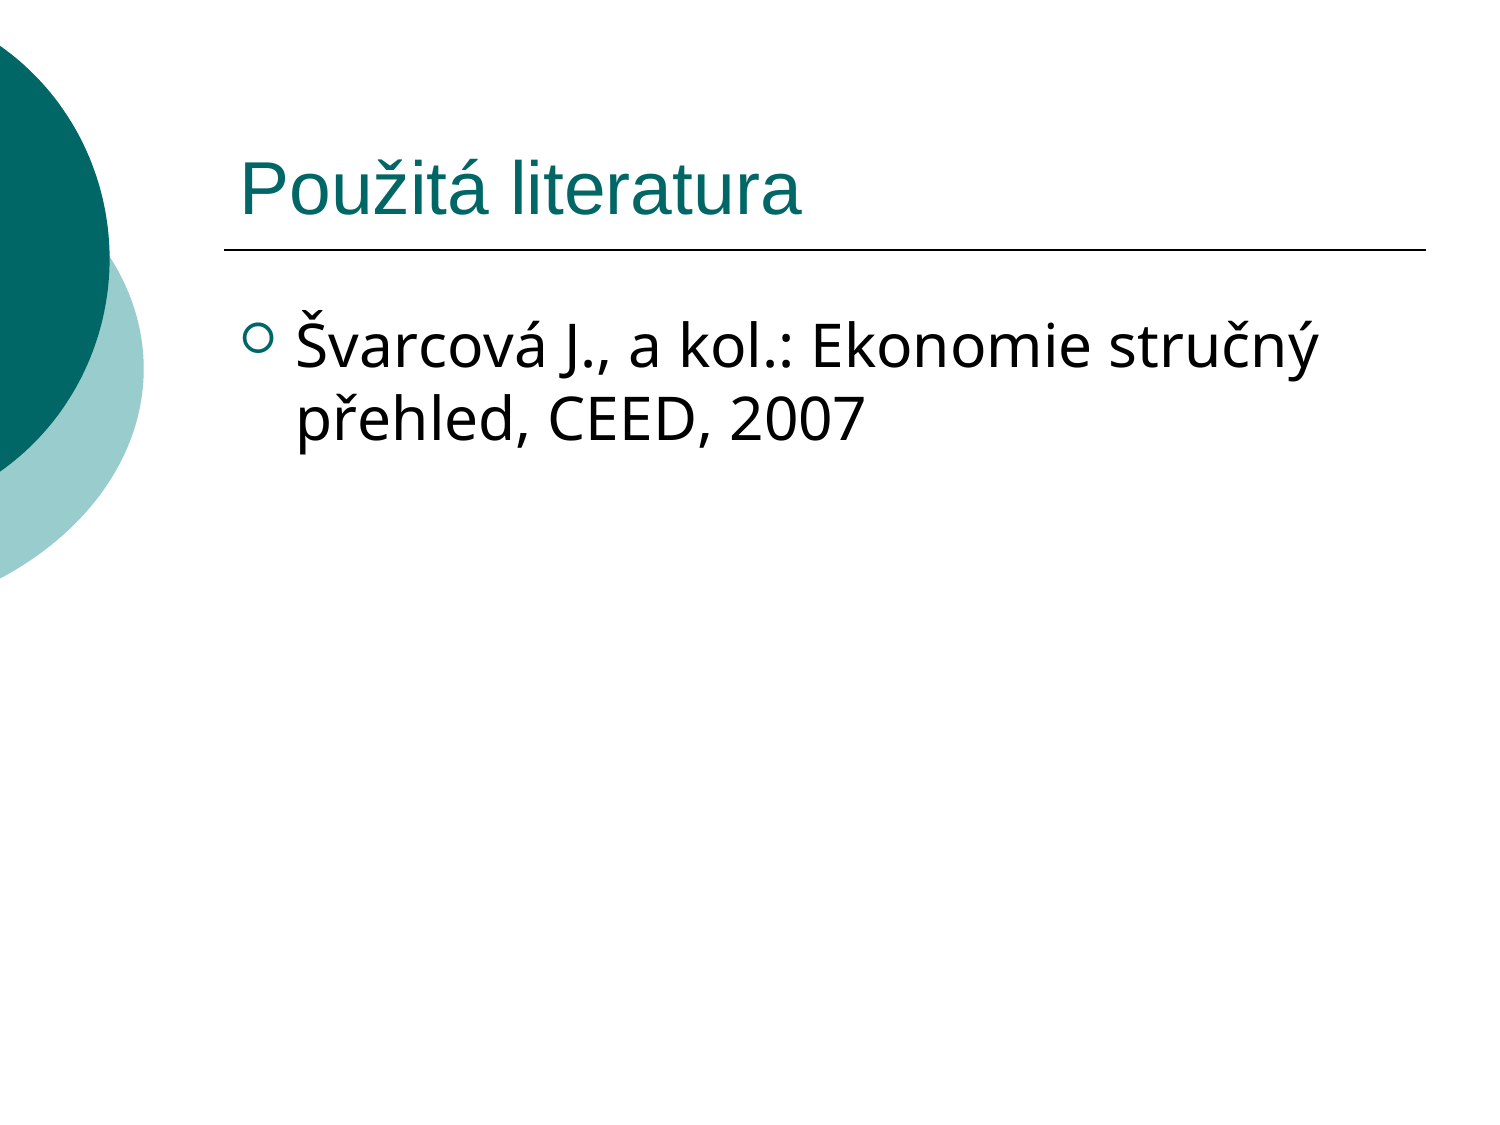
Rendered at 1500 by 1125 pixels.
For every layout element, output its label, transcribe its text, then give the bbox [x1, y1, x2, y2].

title Použitá literatura [224, 49, 1425, 237]
list Švarcová J., a kol.: Ekonomie stručný přehled, CEED, 2007 [224, 299, 1425, 975]
